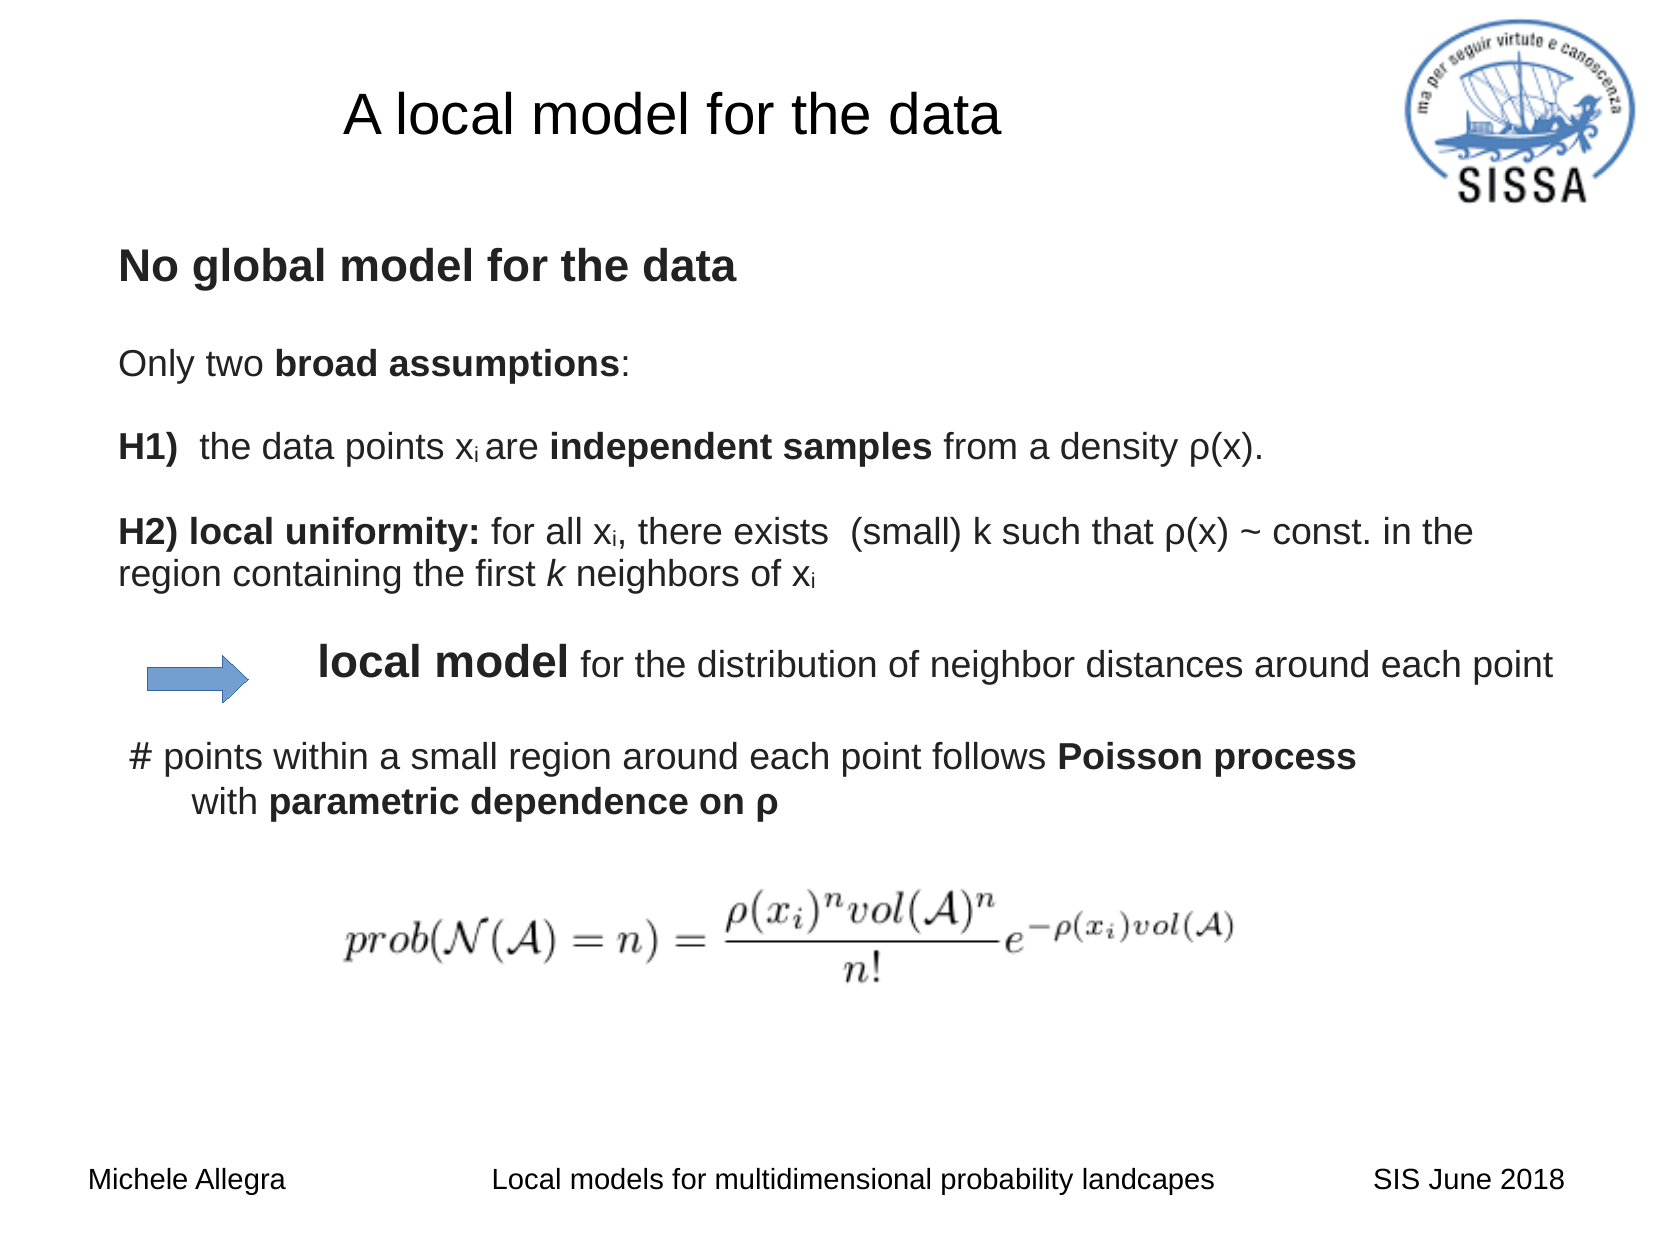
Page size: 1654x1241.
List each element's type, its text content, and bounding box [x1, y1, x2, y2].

title Michele Allegra Local models for multidimensional probability landcapes SIS June 2018 [82, 1141, 1571, 1217]
picture [1391, 16, 1652, 207]
picture [300, 858, 1278, 1016]
title A local model for the data [47, 62, 1300, 166]
subtitle No global model for the data Only two broad assumptions: H1) the data points xi are independent samples from a density ρ(x). H2) local uniformity: for all xi, there exists (small) k such that ρ(x) ~ const. in the region containing the first k neighbors of xi local model for the distribution of neighbor distances around each point # points within a small region around each point follows Poisson process with parametric dependence on ρ [82, 221, 1571, 1134]
text_box [147, 655, 249, 703]
